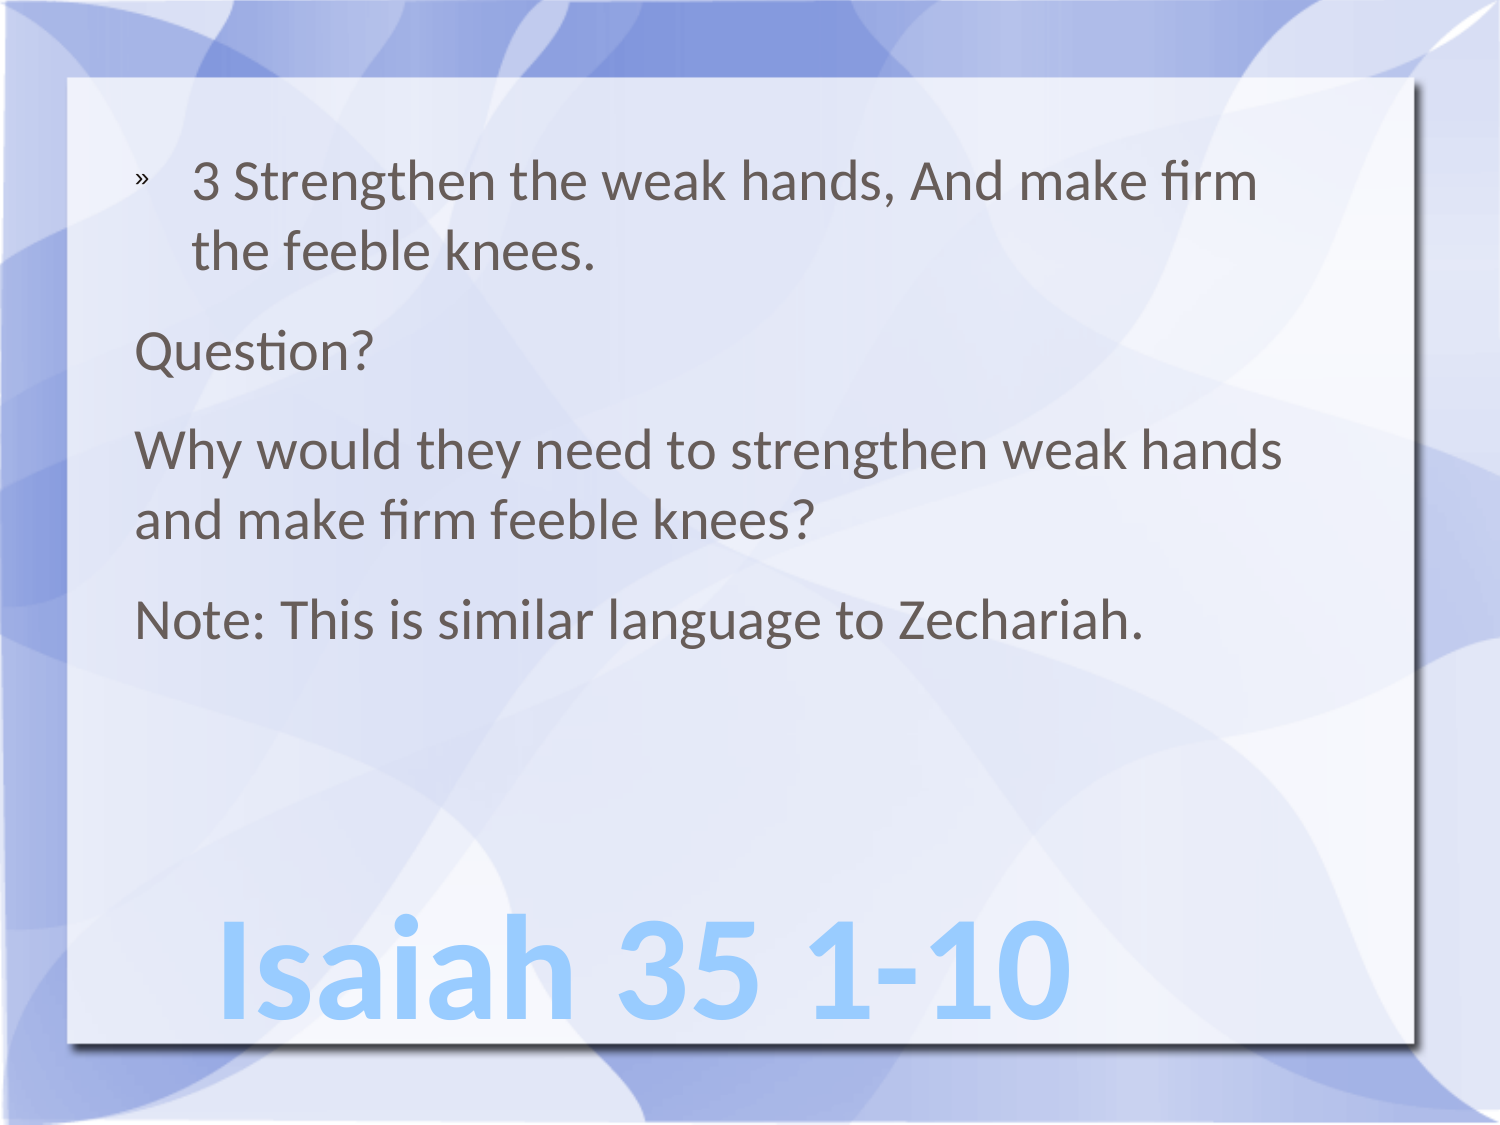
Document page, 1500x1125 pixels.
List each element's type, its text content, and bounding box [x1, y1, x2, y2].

title Isaiah 35 1-10 [200, 862, 1388, 1050]
list 3 Strengthen the weak hands, And make firm the feeble knees. Question? Why would they need to strengthen weak hands and make firm feeble knees? Note: This is similar language to Zechariah. [120, 135, 1345, 860]
picture [0, 0, 1500, 1125]
